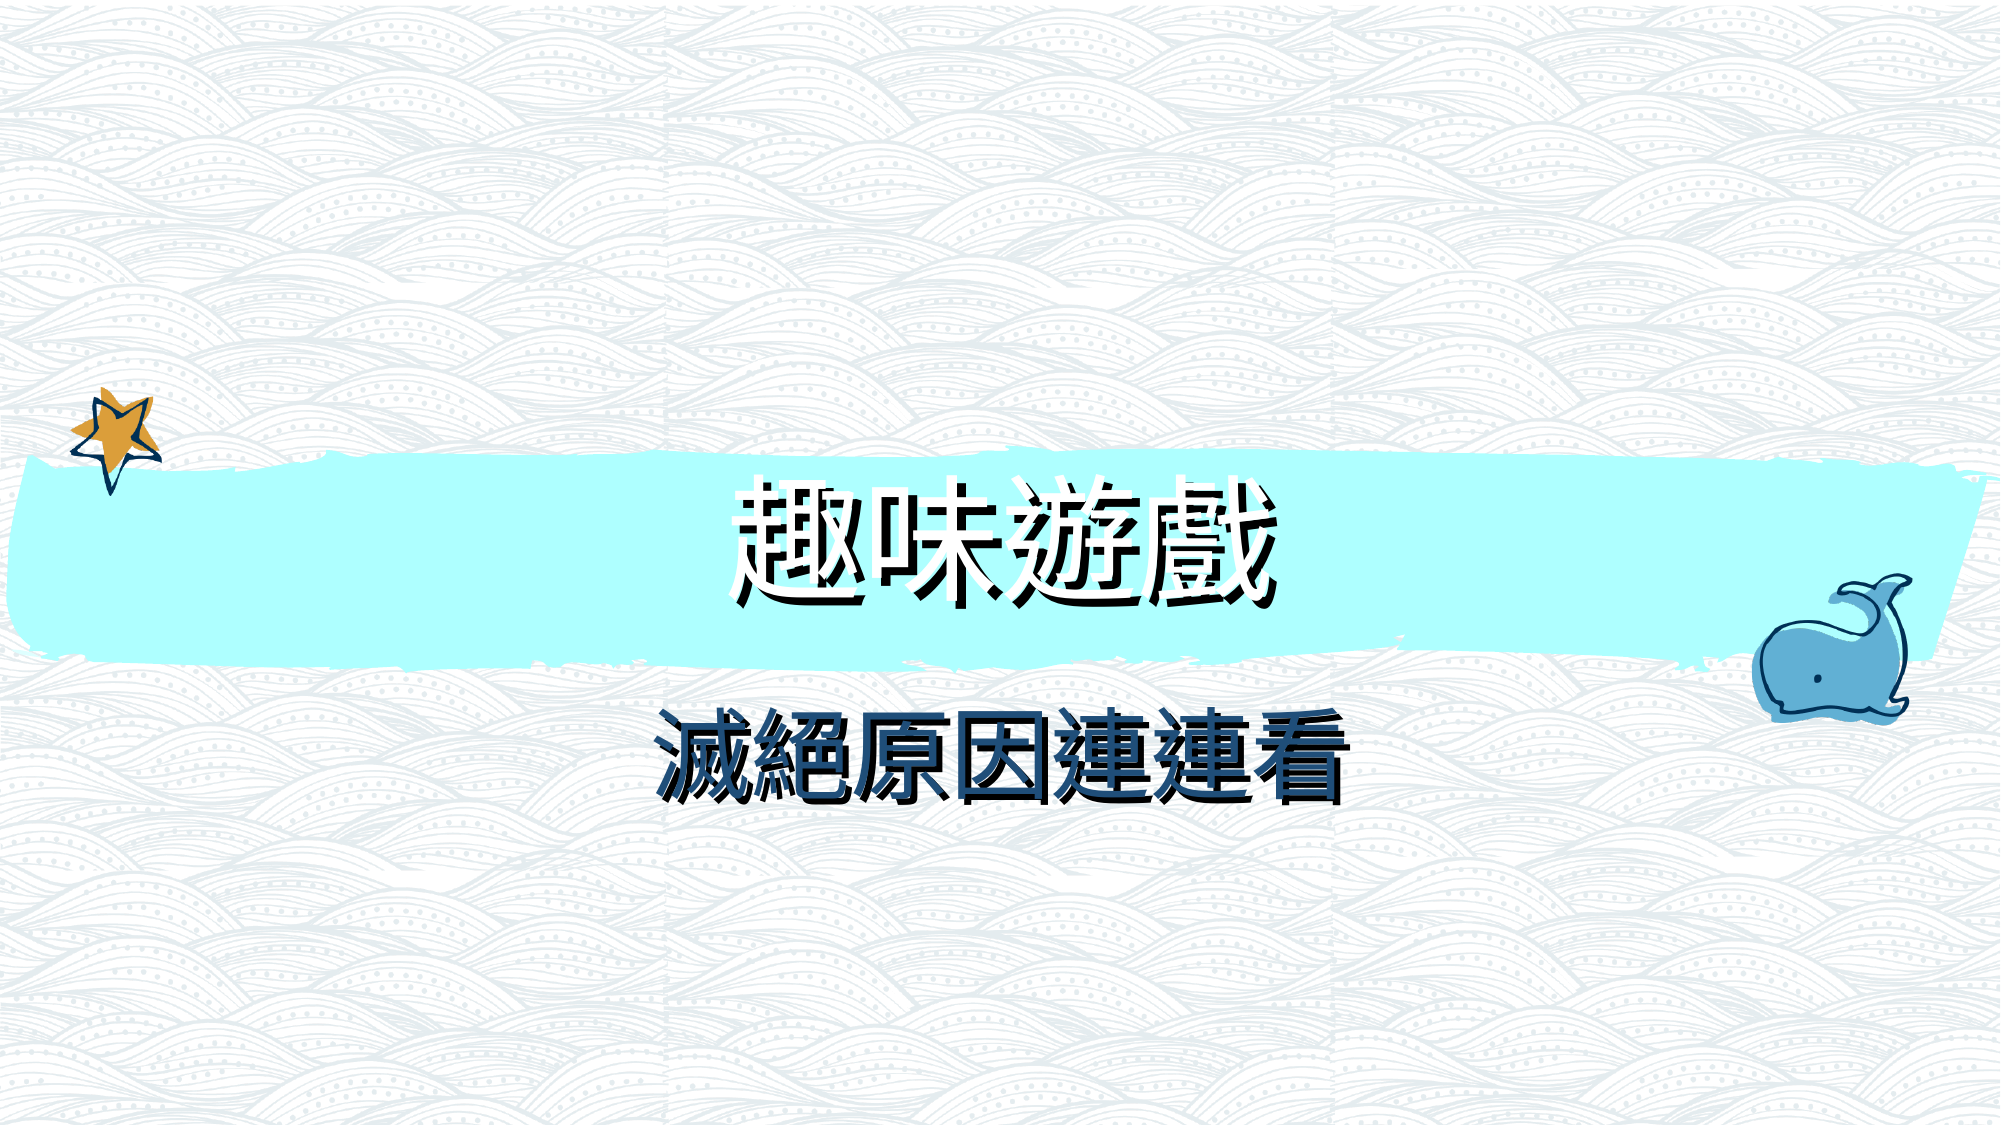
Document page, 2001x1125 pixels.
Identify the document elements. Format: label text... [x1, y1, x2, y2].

text_box 趣味遊戲 [421, 409, 1580, 628]
text_box 滅絕原因連連看 [572, 678, 1429, 821]
